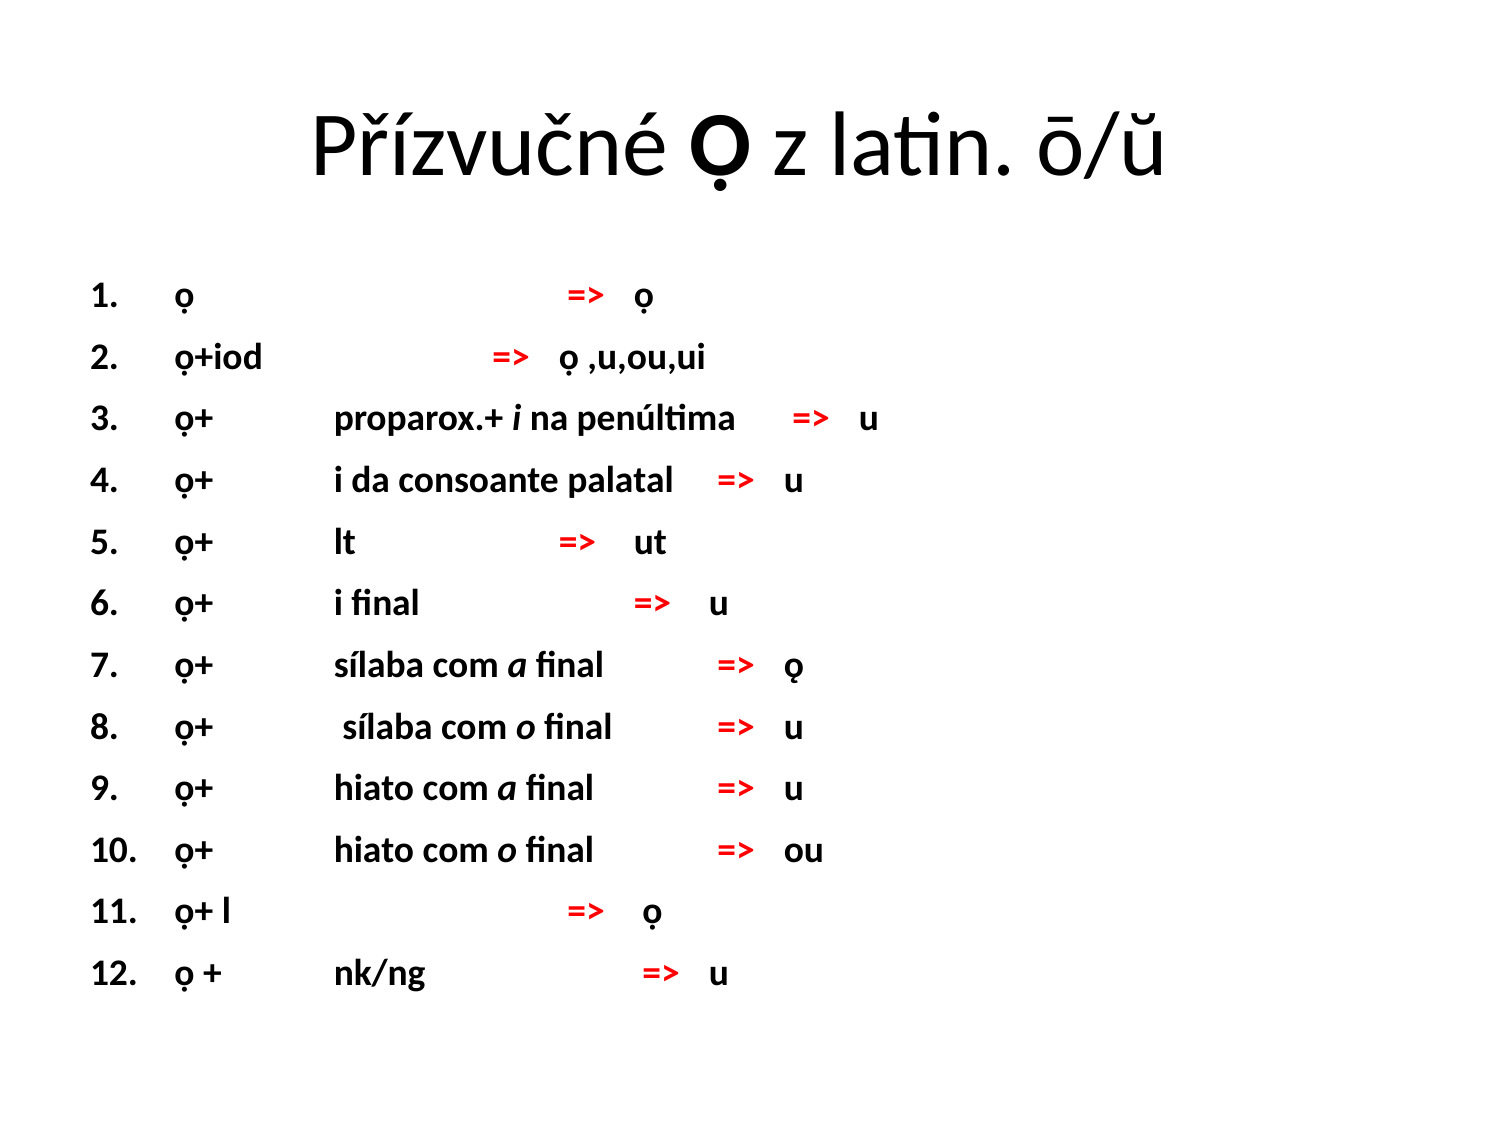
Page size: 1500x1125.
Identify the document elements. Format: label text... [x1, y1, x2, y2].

list ọ => ọ ọ+iod => ọ ,u,ou,ui ọ+ proparox.+ i na penúltima => u ọ+ i da consoante palatal => u ọ+ lt => ut ọ+ i final => u ọ+ sílaba com a final => ǫ ọ+ sílaba com o final => u ọ+ hiato com a final => u ọ+ hiato com o final => ou ọ+ l => ọ ọ + nk/ng => u [75, 262, 1426, 1005]
title Přízvučné Ọ z latin. ō/ŭ [75, 45, 1426, 233]
